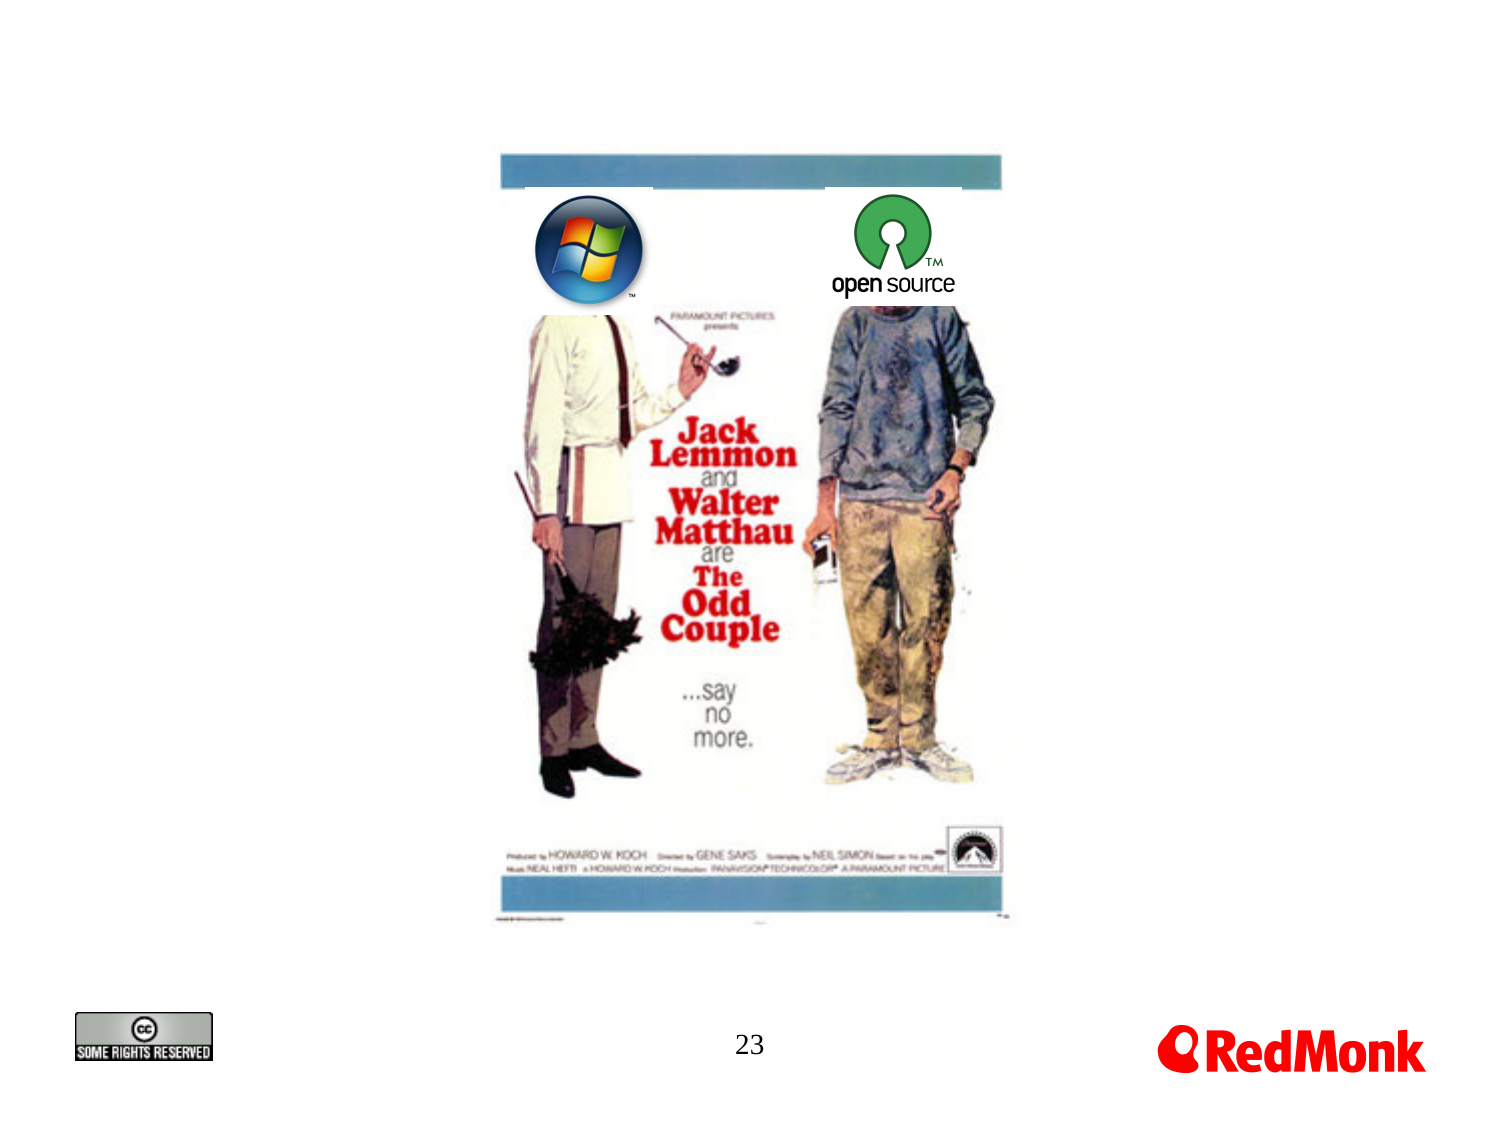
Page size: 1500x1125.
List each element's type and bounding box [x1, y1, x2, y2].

picture [475, 112, 1026, 963]
picture [75, 1012, 213, 1061]
picture [1151, 1023, 1433, 1075]
